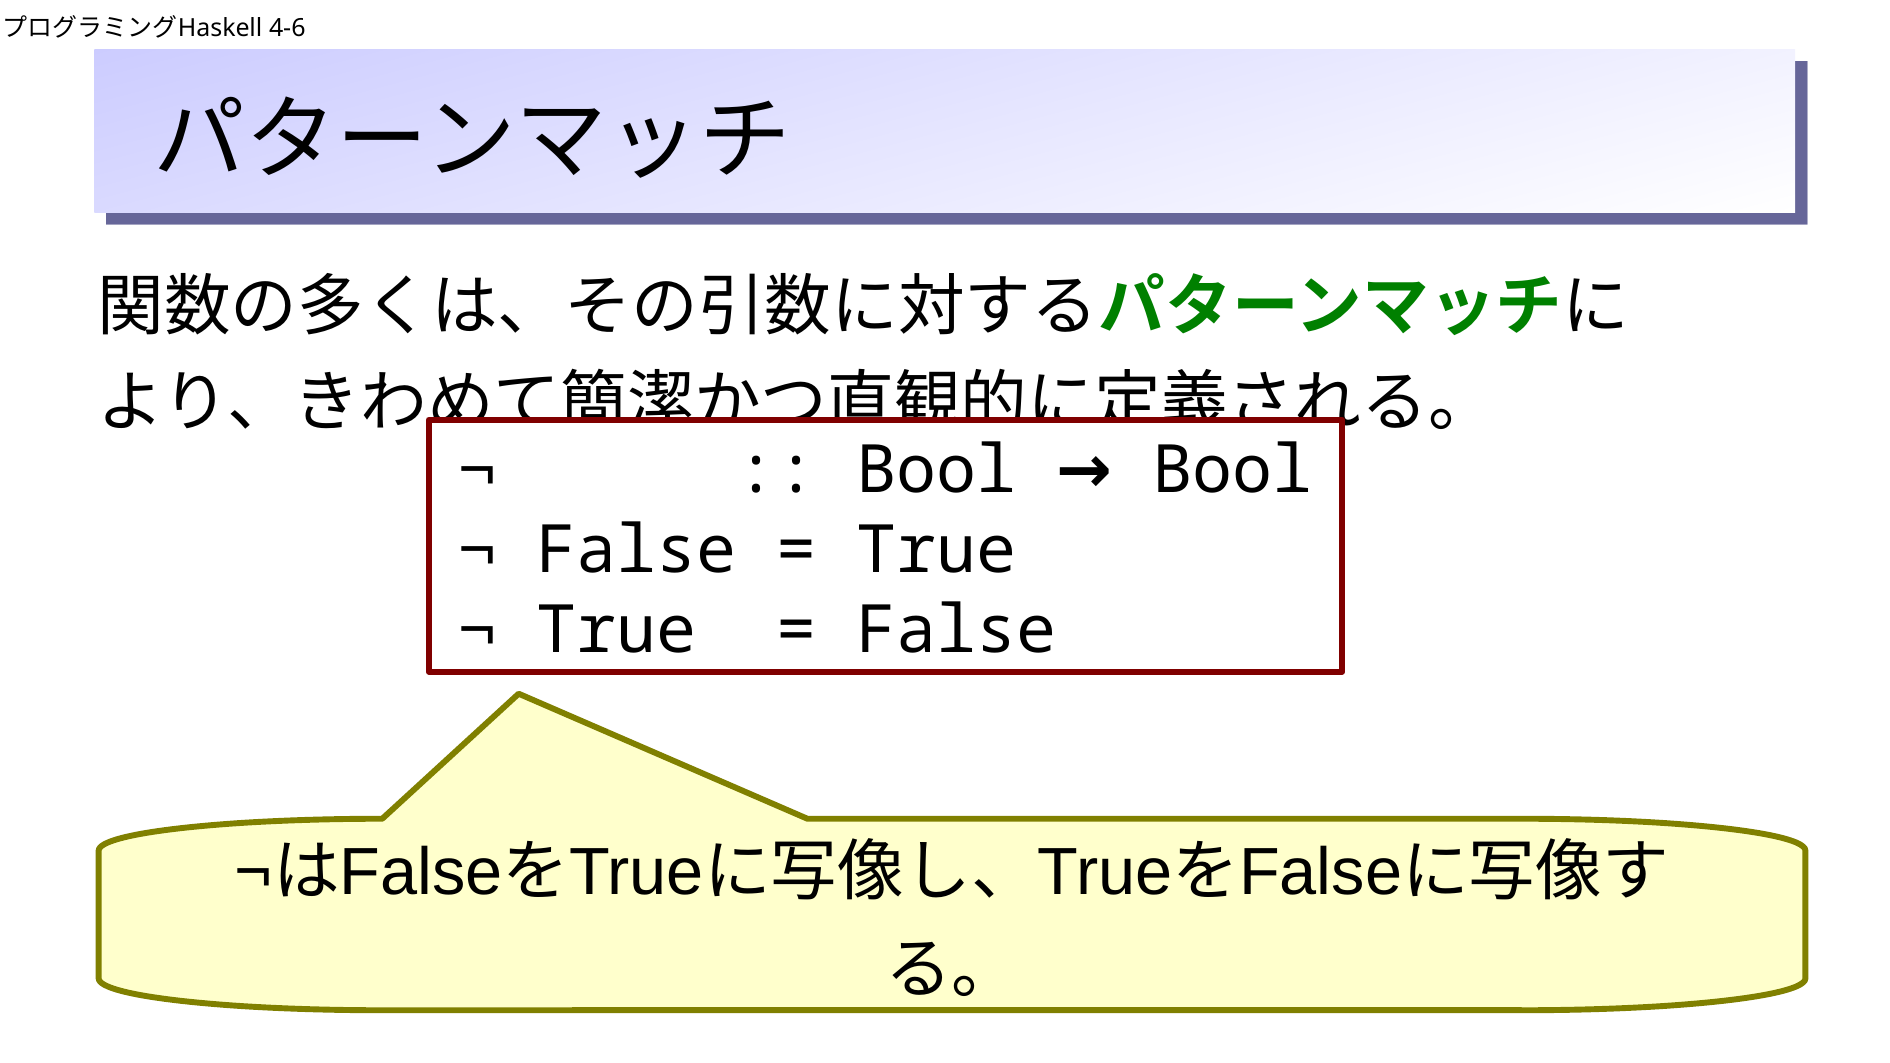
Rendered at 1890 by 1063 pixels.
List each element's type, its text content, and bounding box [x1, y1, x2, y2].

text_box ¬はFalseをTrueに写像し、TrueをFalseに写像する。 [98, 693, 1806, 1011]
title パターンマッチ [94, 49, 1796, 213]
text_box ¬ :: Bool → Bool ¬ False = True ¬ True = False [428, 419, 1343, 672]
list 関数の多くは、その引数に対するパターンマッチにより、きわめて簡潔かつ直観的に定義される。 [94, 248, 1694, 389]
